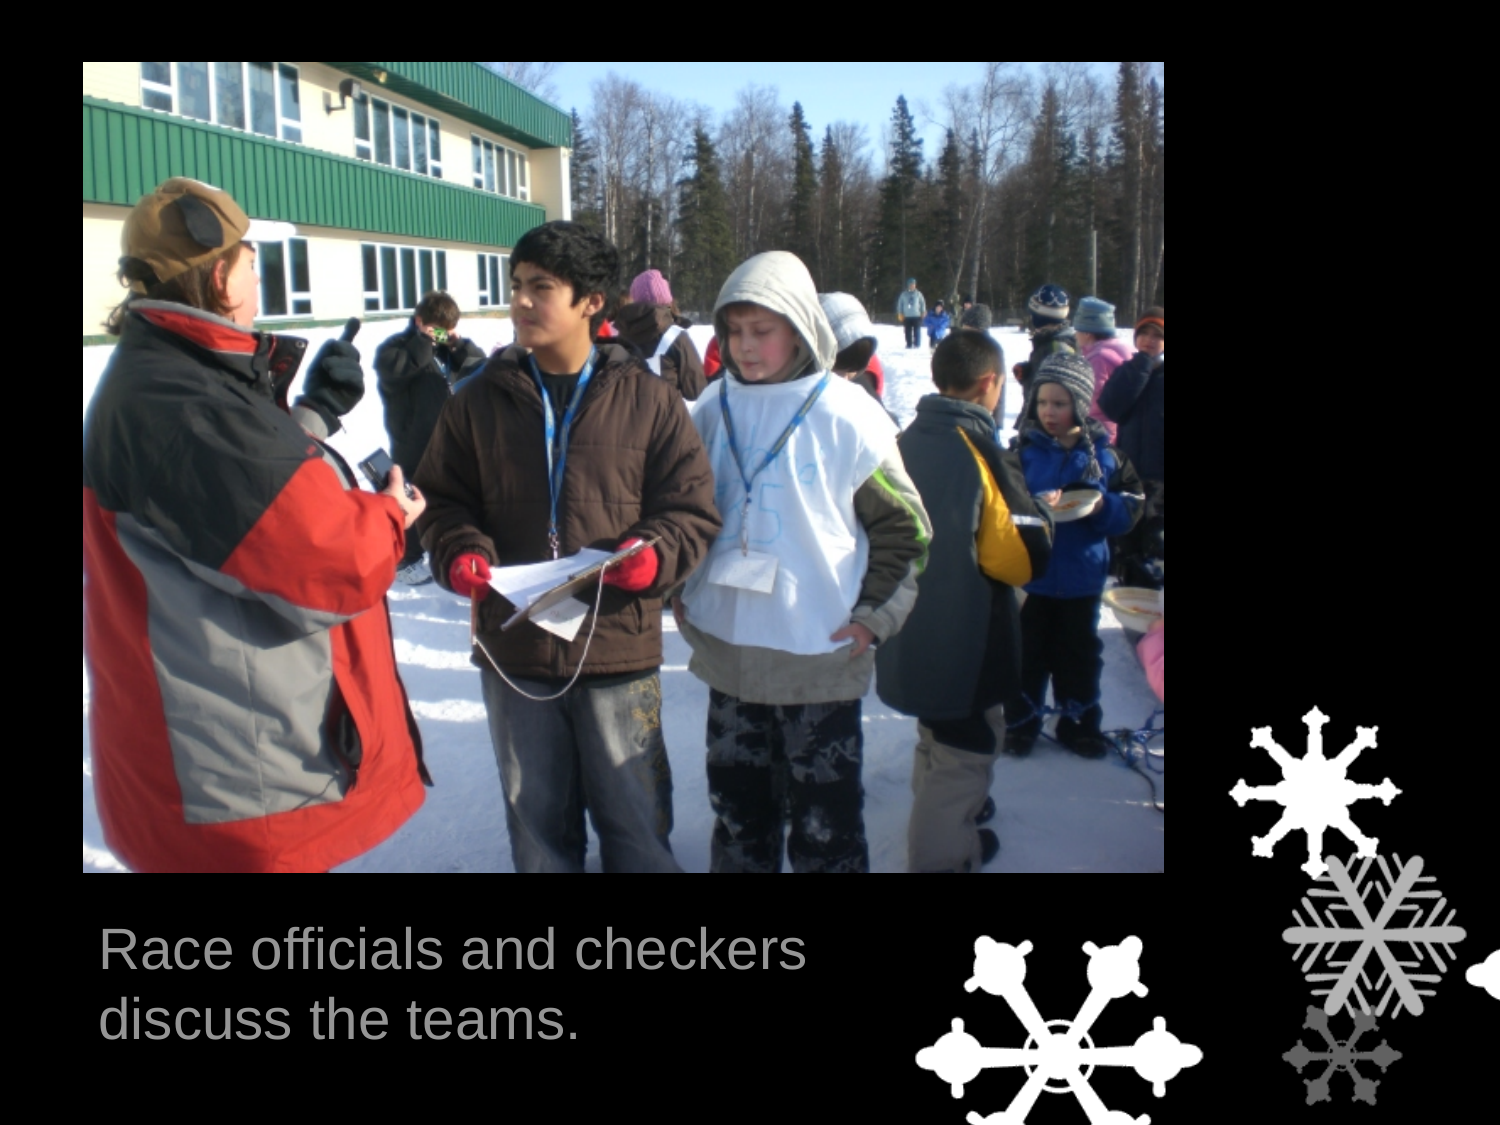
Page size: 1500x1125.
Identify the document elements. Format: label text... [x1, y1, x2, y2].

picture [83, 62, 1164, 873]
text_box Race officials and checkers discuss the teams. [83, 903, 918, 1061]
